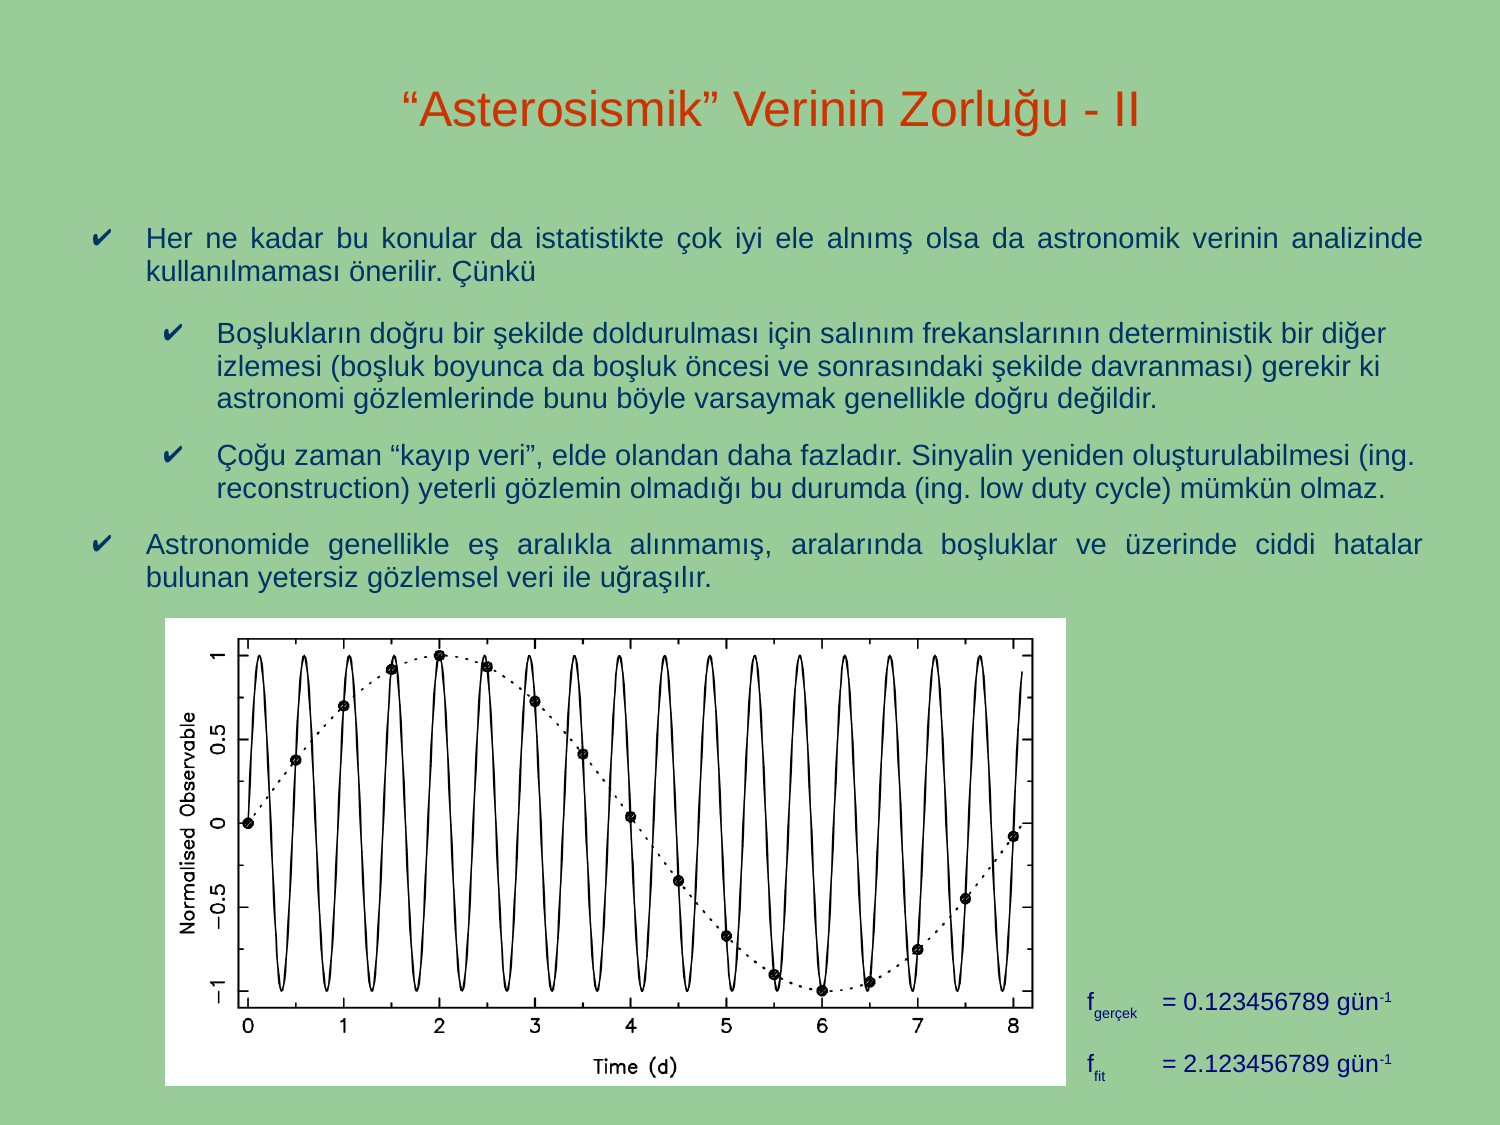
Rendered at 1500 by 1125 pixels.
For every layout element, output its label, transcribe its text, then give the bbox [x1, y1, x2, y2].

text_box fgerçek = 0.123456789 gün-1 ffit = 2.123456789 gün-1 [1072, 980, 1418, 1092]
picture [165, 618, 1066, 1086]
list Her ne kadar bu konular da istatistikte çok iyi ele alnımş olsa da astronomik verinin analizinde kullanılmaması önerilir. Çünkü Boşlukların doğru bir şekilde doldurulması için salınım frekanslarının deterministik bir diğer izlemesi (boşluk boyunca da boşluk öncesi ve sonrasındaki şekilde davranması) gerekir ki astronomi gözlemlerinde bunu böyle varsaymak genellikle doğru değildir. Çoğu zaman “kayıp veri”, elde olandan daha fazladır. Sinyalin yeniden oluşturulabilmesi (ing. reconstruction) yeterli gözlemin olmadığı bu durumda (ing. low duty cycle) mümkün olmaz. Astronomide genellikle eş aralıkla alınmamış, aralarında boşluklar ve üzerinde ciddi hatalar bulunan yetersiz gözlemsel veri ile uğraşılır. [75, 221, 1425, 604]
title “Asterosismik” Verinin Zorluğu - II [135, 22, 1410, 196]
